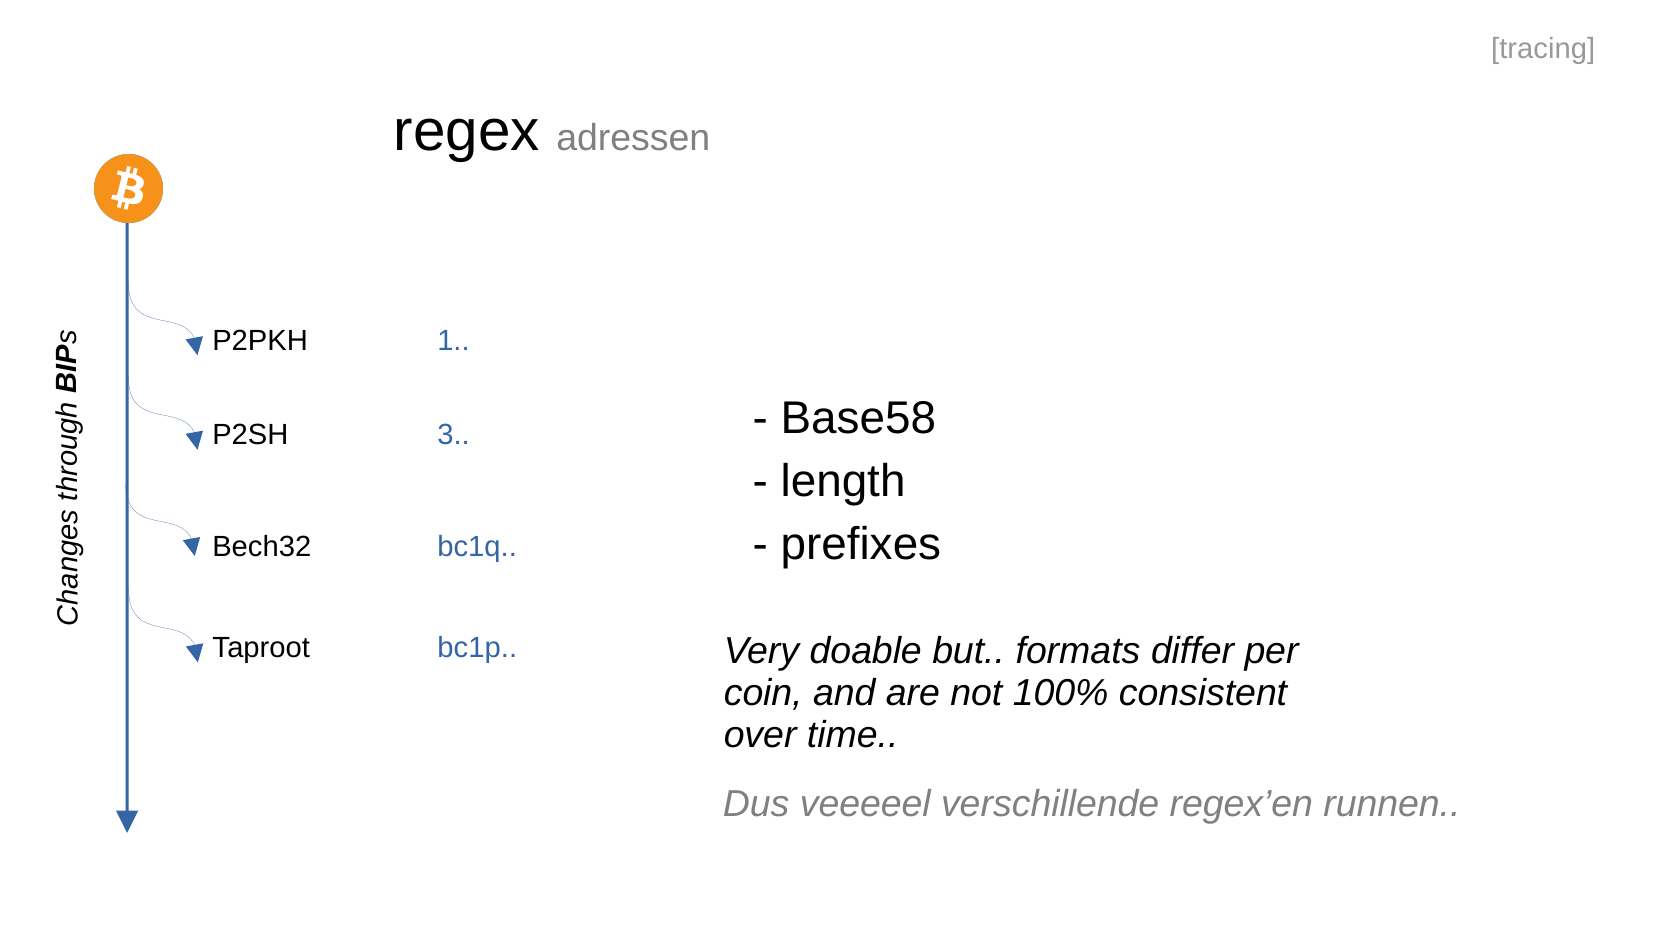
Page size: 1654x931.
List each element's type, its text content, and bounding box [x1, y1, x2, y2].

text_box P2SH 3.. [197, 410, 650, 465]
picture [94, 154, 163, 223]
text_box Changes through BIPs [41, 170, 113, 641]
text_box Very doable but.. formats differ per coin, and are not 100% consistent over time.. [709, 622, 1373, 763]
text_box Dus veeeeel verschillende regex’en runnen.. [708, 774, 1487, 874]
text_box Taproot bc1p.. [197, 623, 677, 678]
text_box Bech32 bc1q.. [197, 522, 648, 577]
text_box regex adressen [379, 90, 1005, 236]
text_box P2PKH 1.. [197, 316, 673, 371]
text_box [tracing] [1476, 24, 1623, 76]
text_box - Base58 - length - prefixes [738, 384, 1230, 622]
